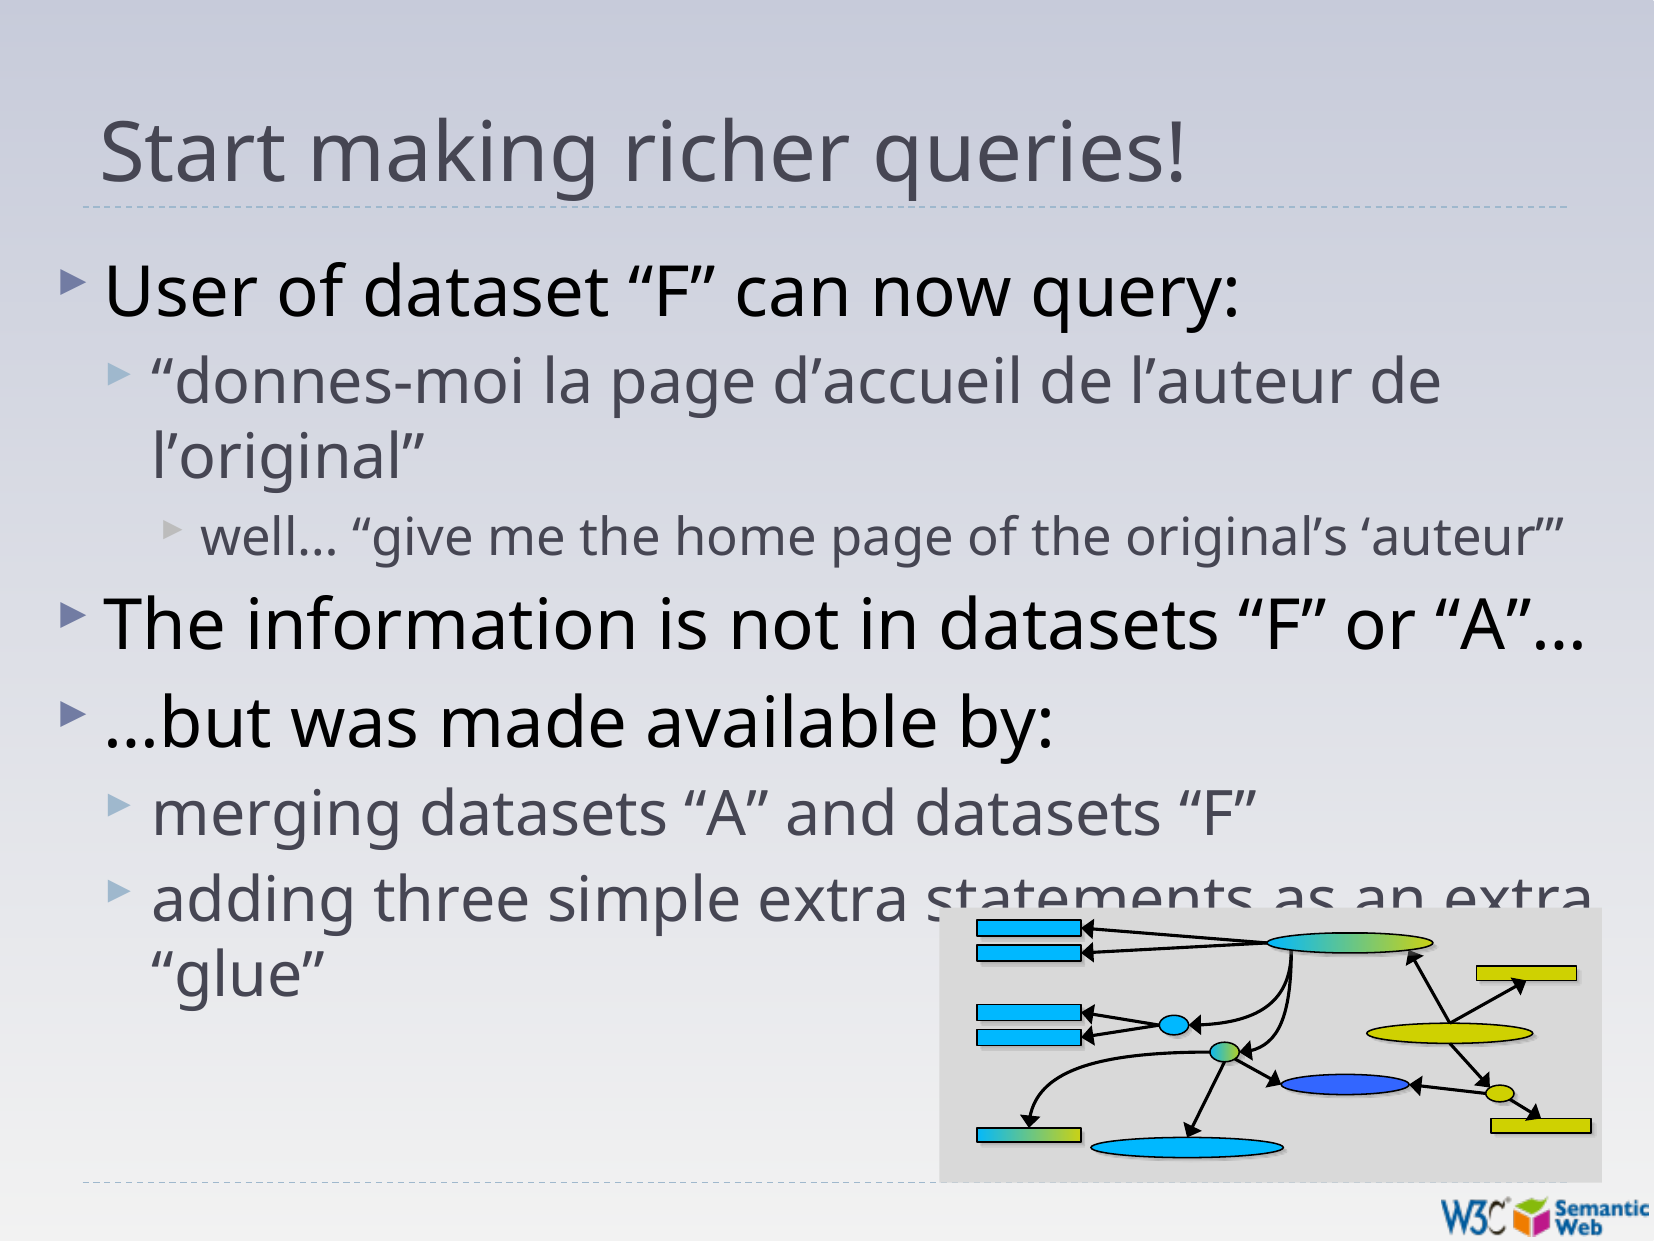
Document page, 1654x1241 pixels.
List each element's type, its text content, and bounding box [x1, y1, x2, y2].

picture [1441, 1195, 1649, 1237]
text_box [939, 907, 1602, 1183]
list User of dataset “F” can now query: “donnes-moi la page d’accueil de l’auteur de l’original” well… “give me the home page of the original’s ‘auteur’” The information is not in datasets “F” or “A”… …but was made available by: merging datasets “A” and datasets “F” adding three simple extra statements as an extra “glue” [39, 236, 1622, 1152]
title Start making richer queries! [82, 27, 1572, 207]
